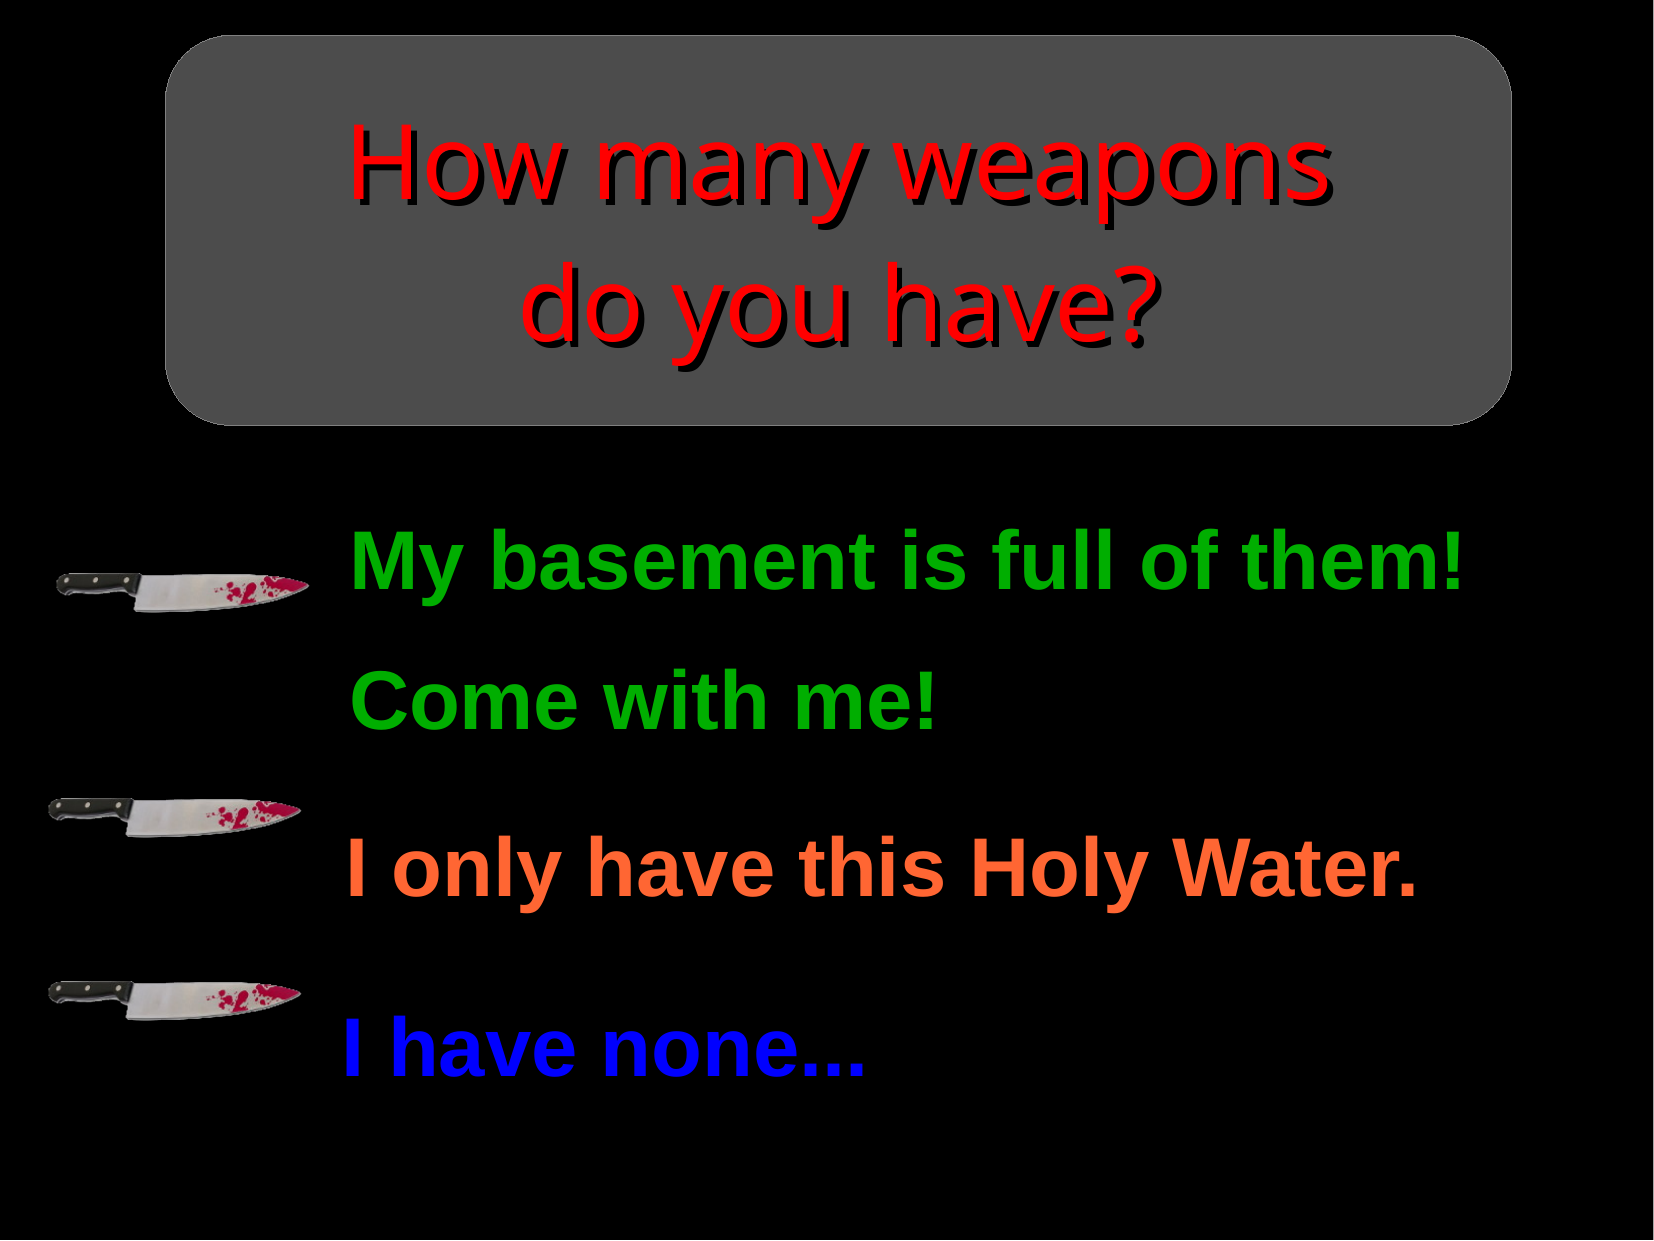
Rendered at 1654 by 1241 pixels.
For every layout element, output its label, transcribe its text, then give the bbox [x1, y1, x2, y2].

picture [23, 737, 327, 898]
picture [31, 513, 335, 674]
text_box I only have this Holy Water. [330, 767, 1595, 934]
picture [23, 921, 327, 1082]
text_box How many weapons do you have? [165, 35, 1512, 426]
text_box My basement is full of them! Come with me! [334, 460, 1611, 753]
text_box I have none... [327, 947, 1591, 1056]
